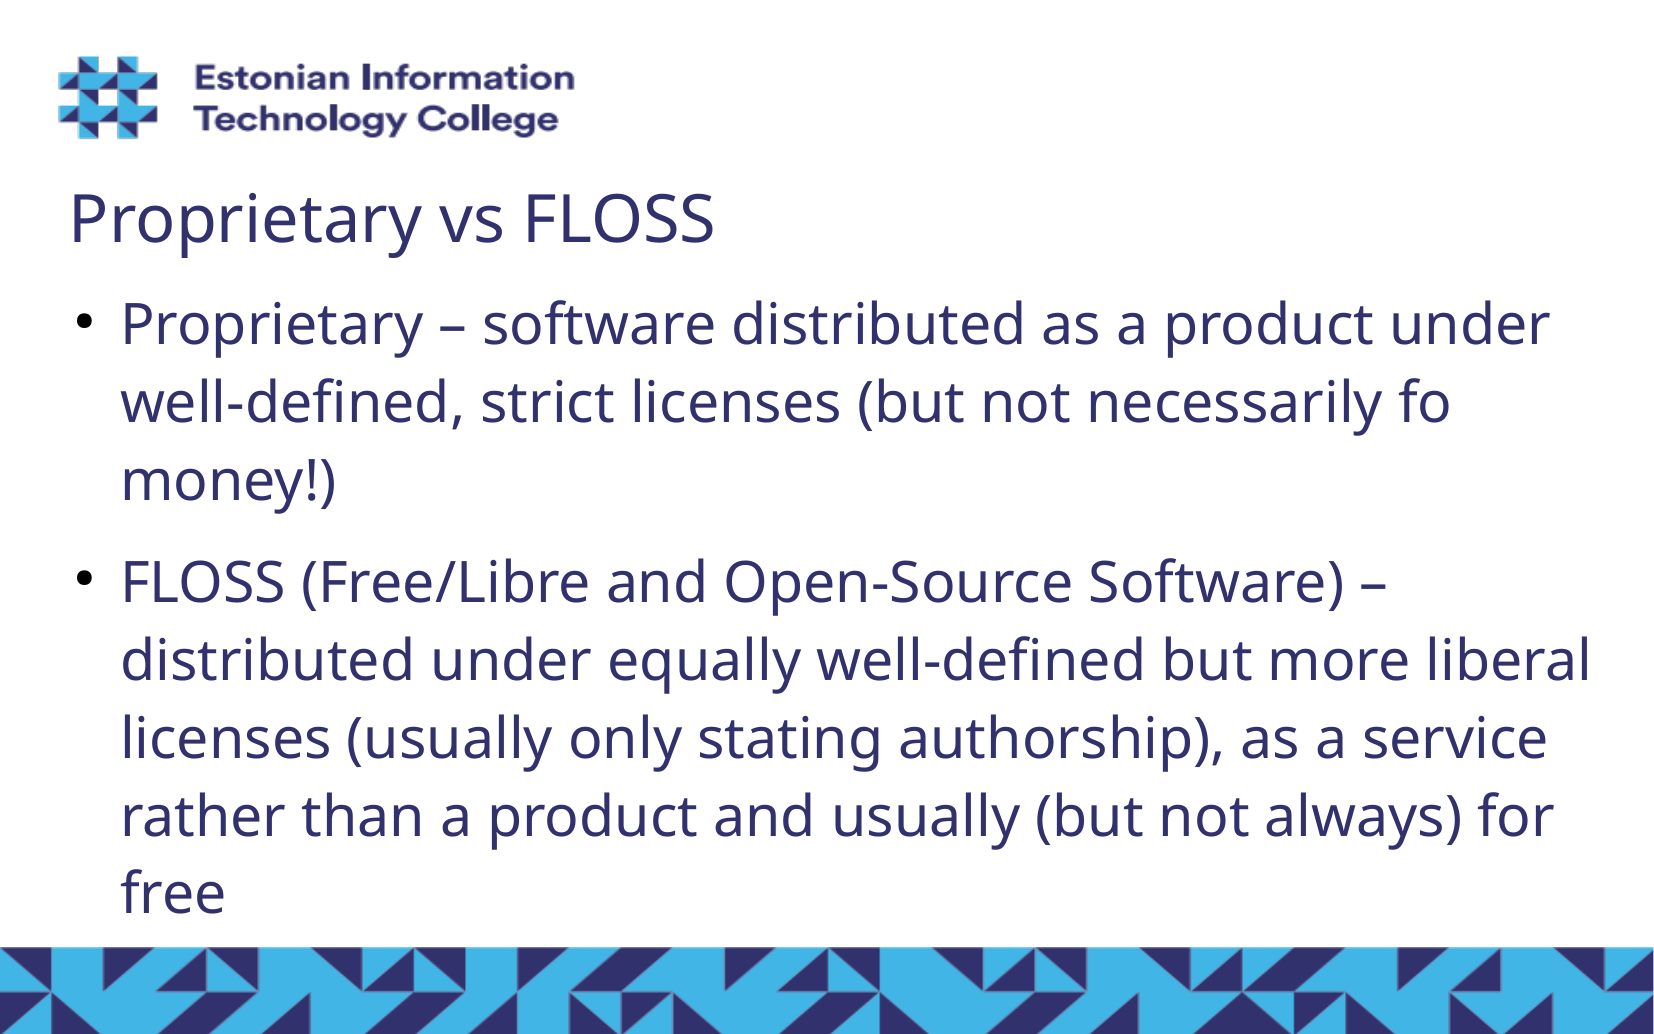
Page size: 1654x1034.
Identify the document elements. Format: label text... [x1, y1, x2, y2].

title Proprietary vs FLOSS [68, 147, 1536, 283]
list Proprietary – software distributed as a product under well-defined, strict licenses (but not necessarily fo money!) FLOSS (Free/Libre and Open-Source Software) – distributed under equally well-defined but more liberal licenses (usually only stating authorship), as a service rather than a product and usually (but not always) for free [59, 283, 1595, 936]
